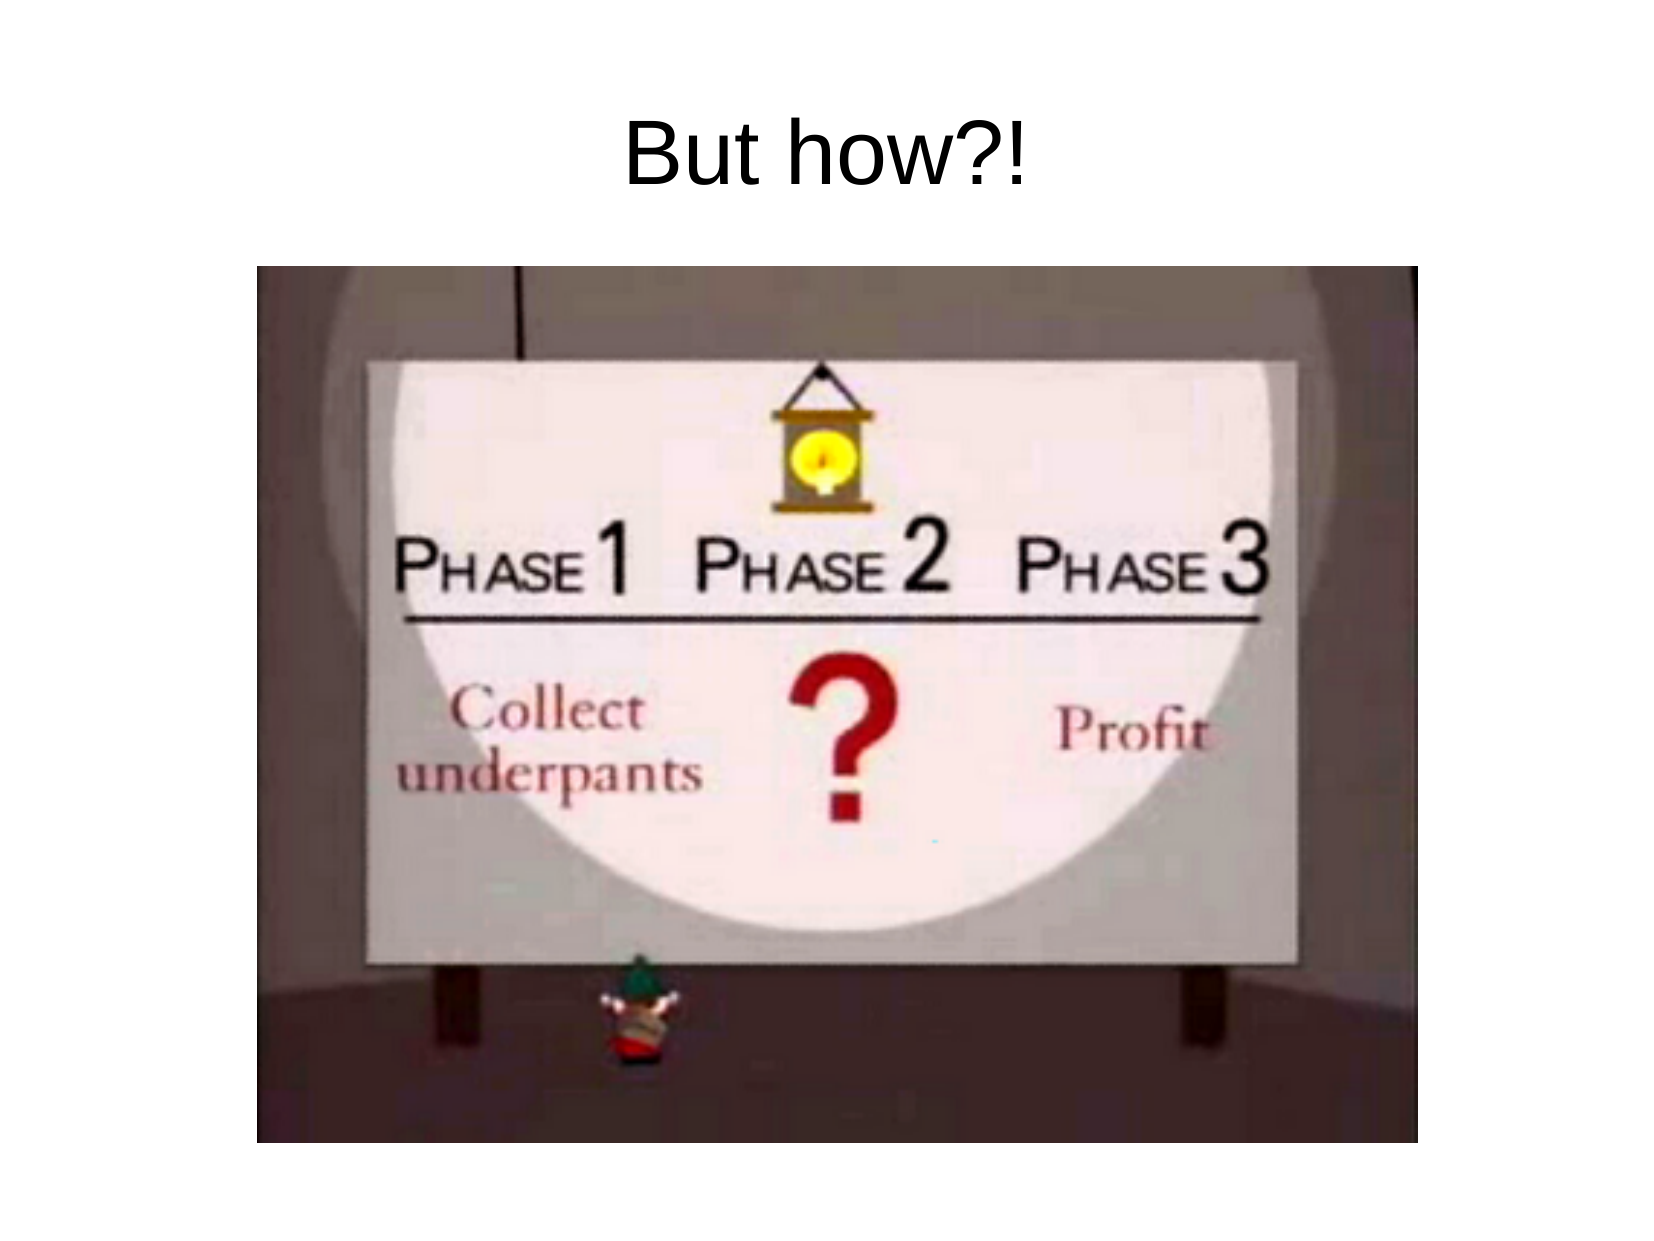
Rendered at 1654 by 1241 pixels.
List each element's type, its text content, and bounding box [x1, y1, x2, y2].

picture [257, 266, 1418, 1143]
title But how?! [82, 49, 1571, 257]
